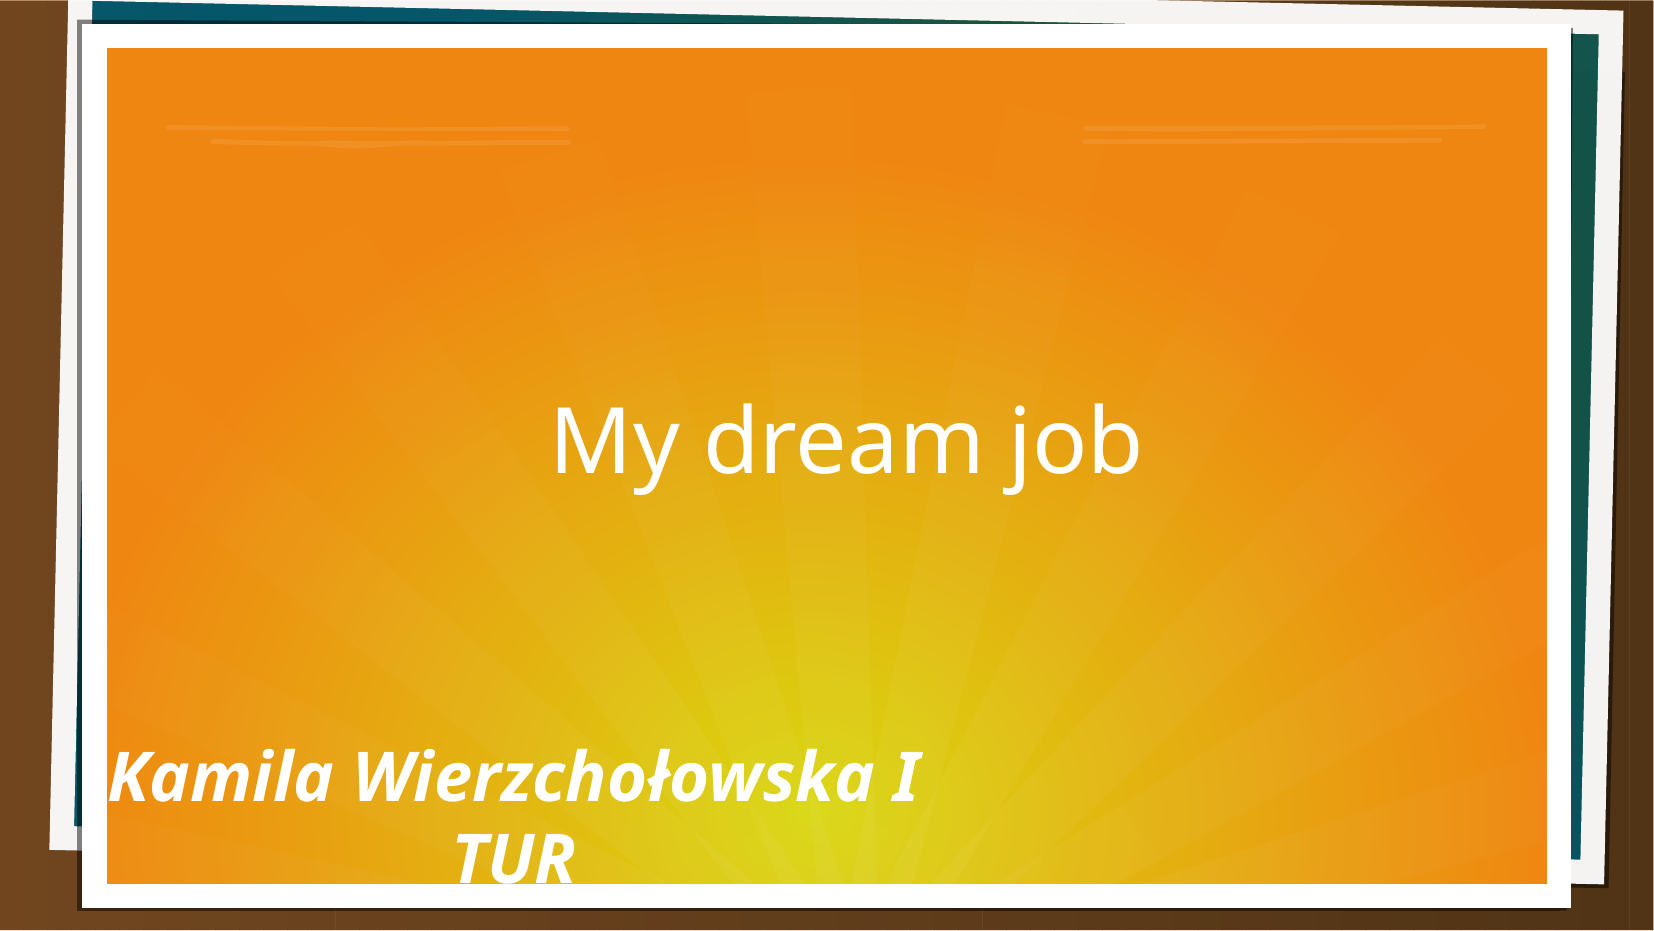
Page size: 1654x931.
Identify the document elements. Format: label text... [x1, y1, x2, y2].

subtitle My dream job [183, 141, 1512, 733]
title Kamila Wierzchołowska I TUR [70, 699, 957, 931]
